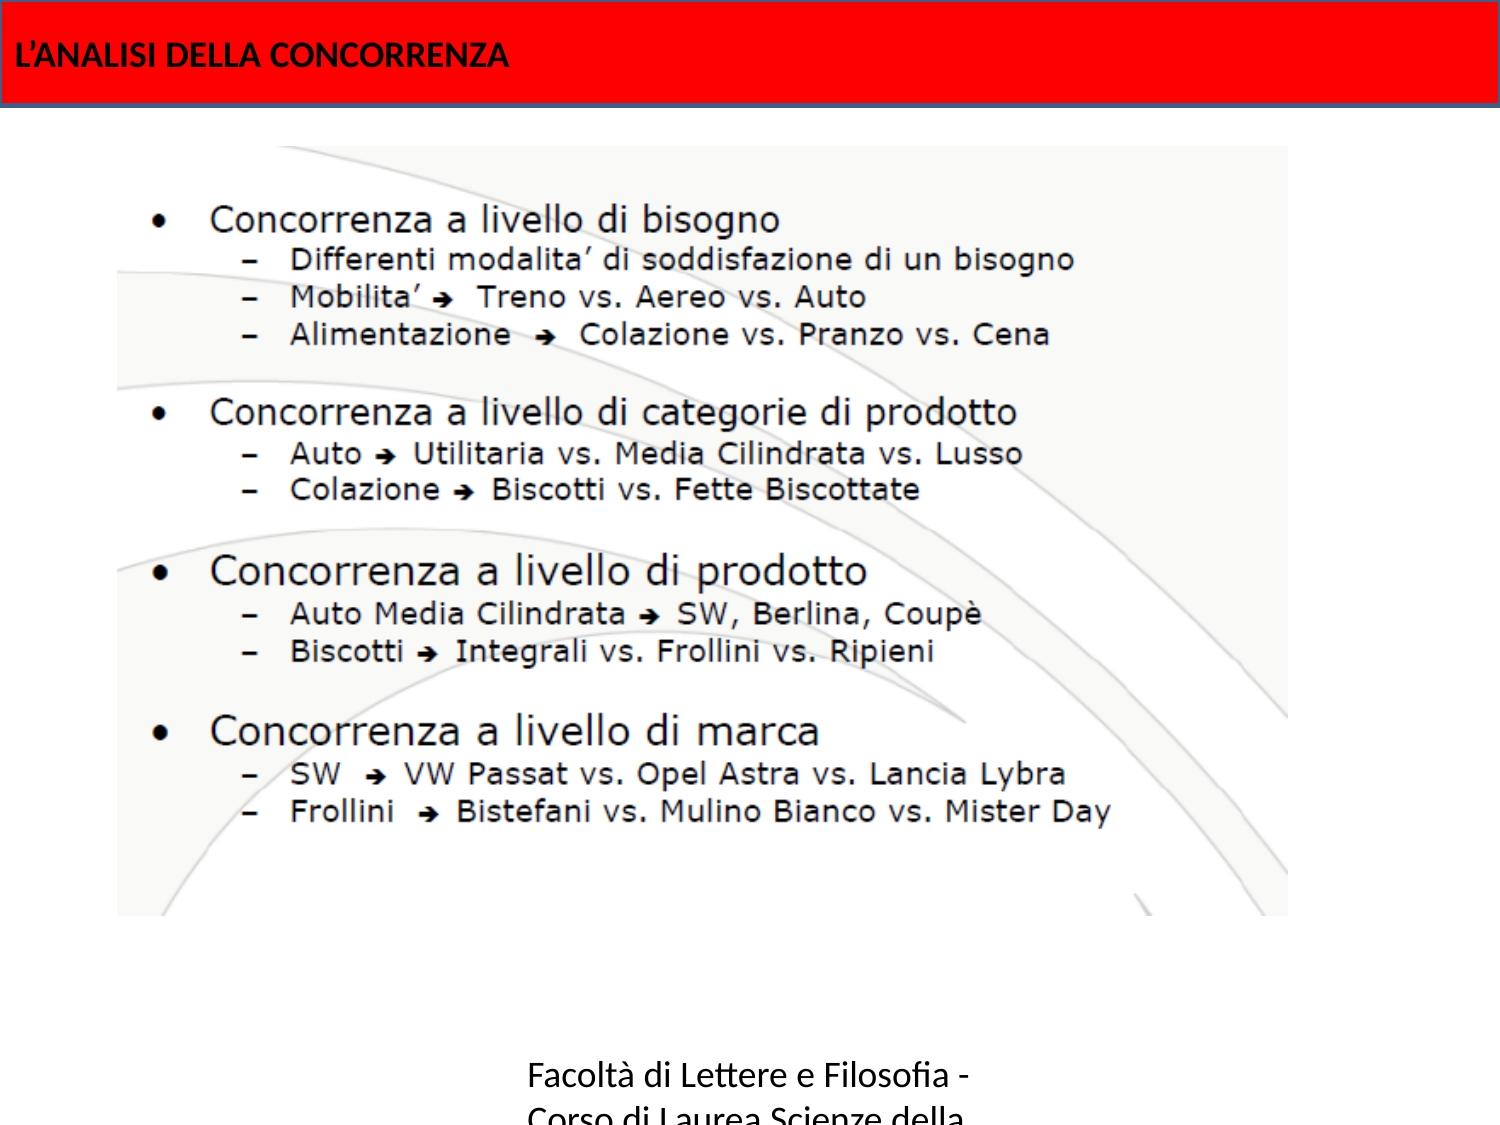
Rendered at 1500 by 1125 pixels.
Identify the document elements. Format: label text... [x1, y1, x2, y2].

footer Facoltà di Lettere e Filosofia - Corso di Laurea Scienze della Comunicazione – Economia e Gestione dell’impresa Gianluca Gariuolo [512, 1042, 988, 1103]
picture [117, 146, 1288, 916]
text_box L’ANALISI DELLA CONCORRENZA [0, 0, 1500, 106]
